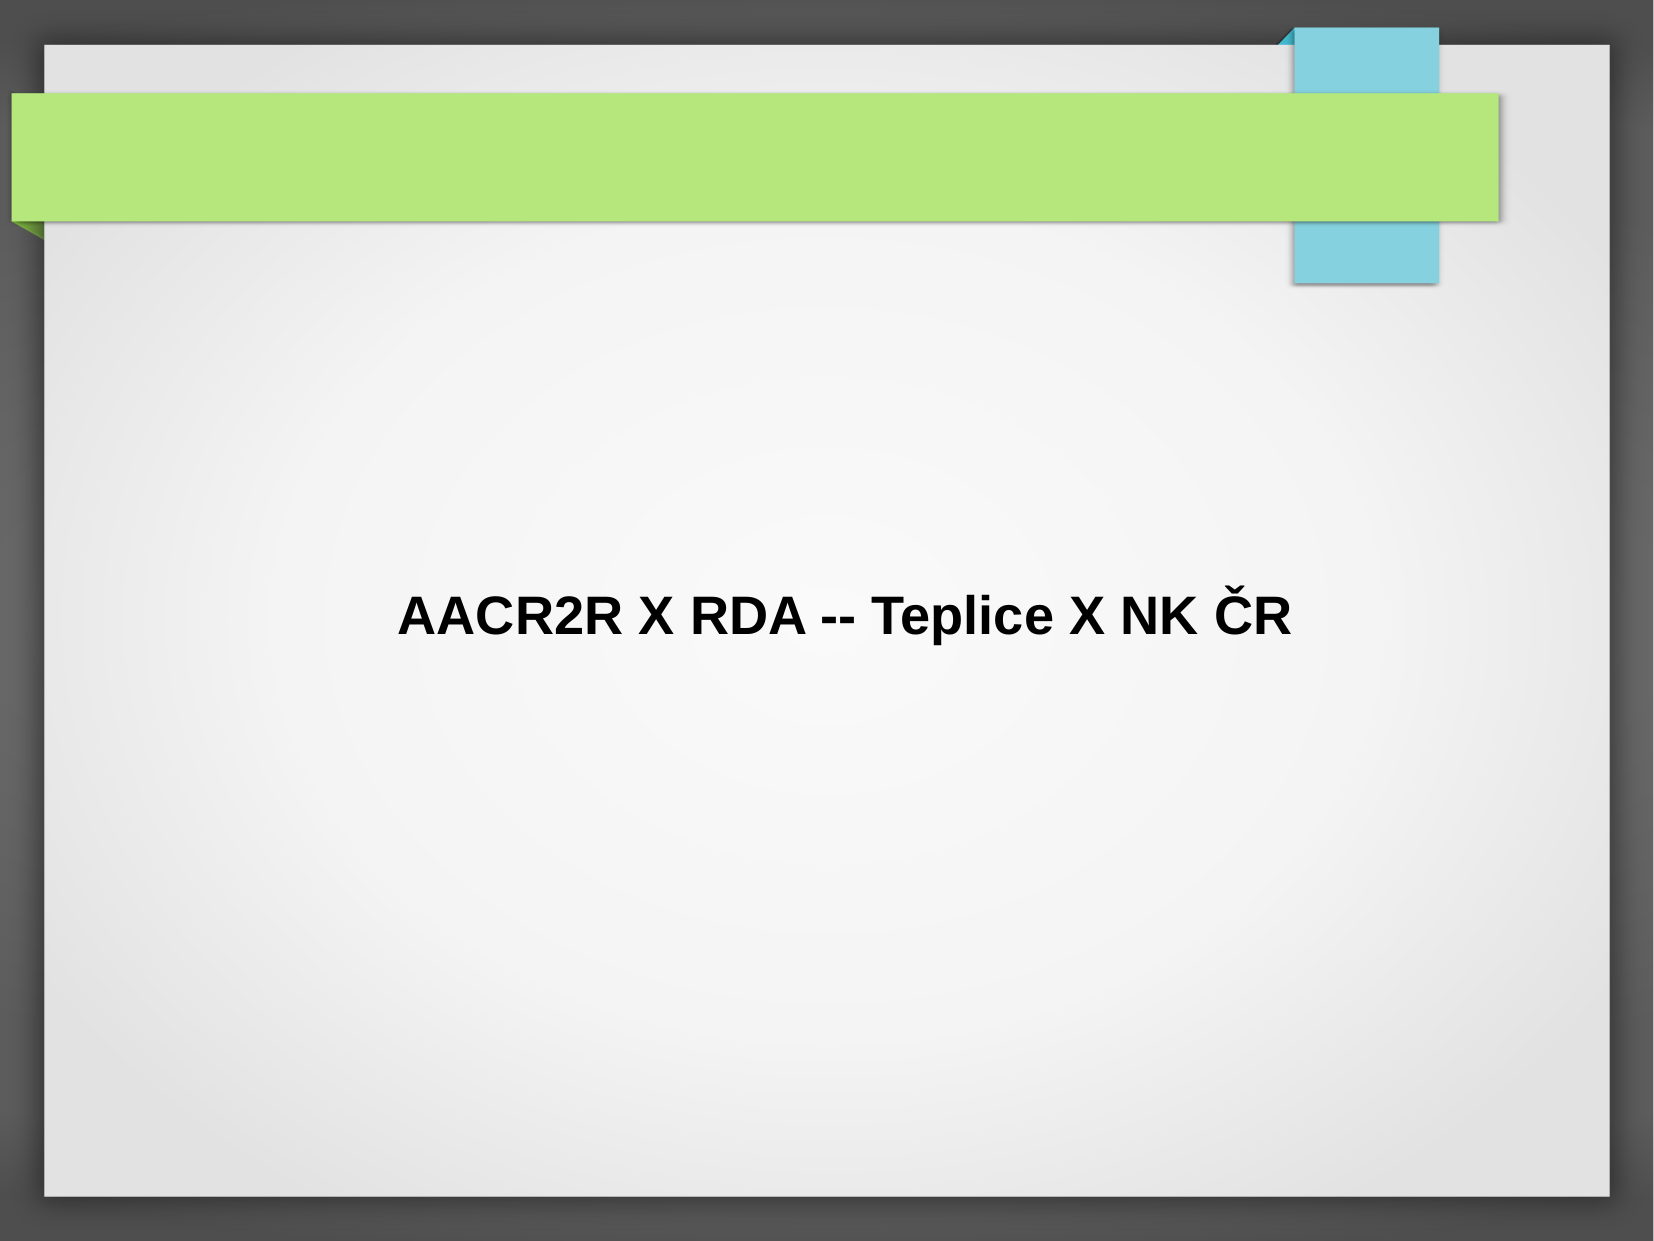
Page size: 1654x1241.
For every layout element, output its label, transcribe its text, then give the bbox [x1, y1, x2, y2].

list AACR2R X RDA -- Teplice X NK ČR [82, 343, 1538, 1063]
picture [0, 0, 1654, 1241]
